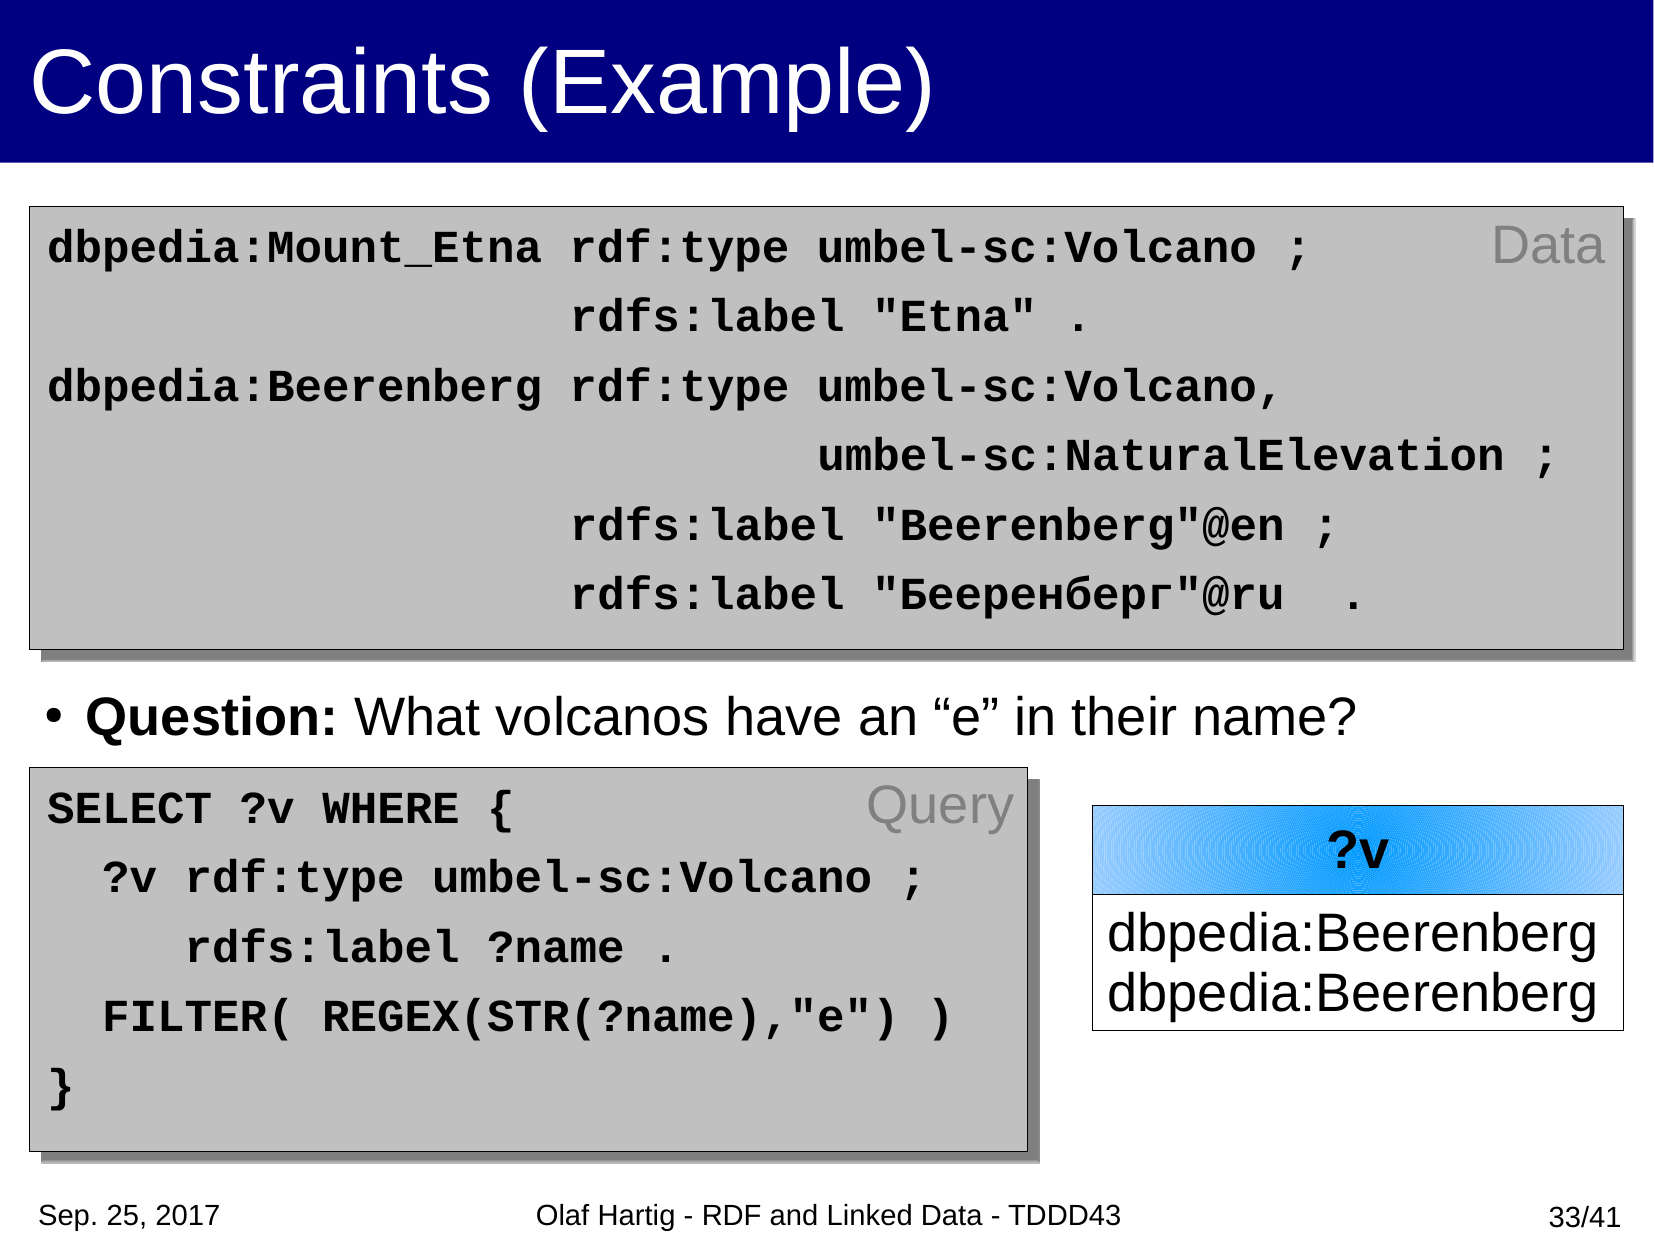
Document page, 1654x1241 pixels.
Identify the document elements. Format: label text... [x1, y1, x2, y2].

text_box Data [1476, 206, 1624, 282]
text_box Question: What volcanos have an “e” in their name? [29, 679, 1624, 1152]
text_box dbpedia:Mount_Etna rdf:type umbel-sc:Volcano ; rdfs:label "Etna" . dbpedia:Beerenberg rdf:type umbel-sc:Volcano, umbel-sc:NaturalElevation ; rdfs:label "Beerenberg"@en ; rdfs:label "Бееренберг"@ru . [29, 206, 1624, 650]
title Constraints (Example) [0, 0, 1654, 163]
